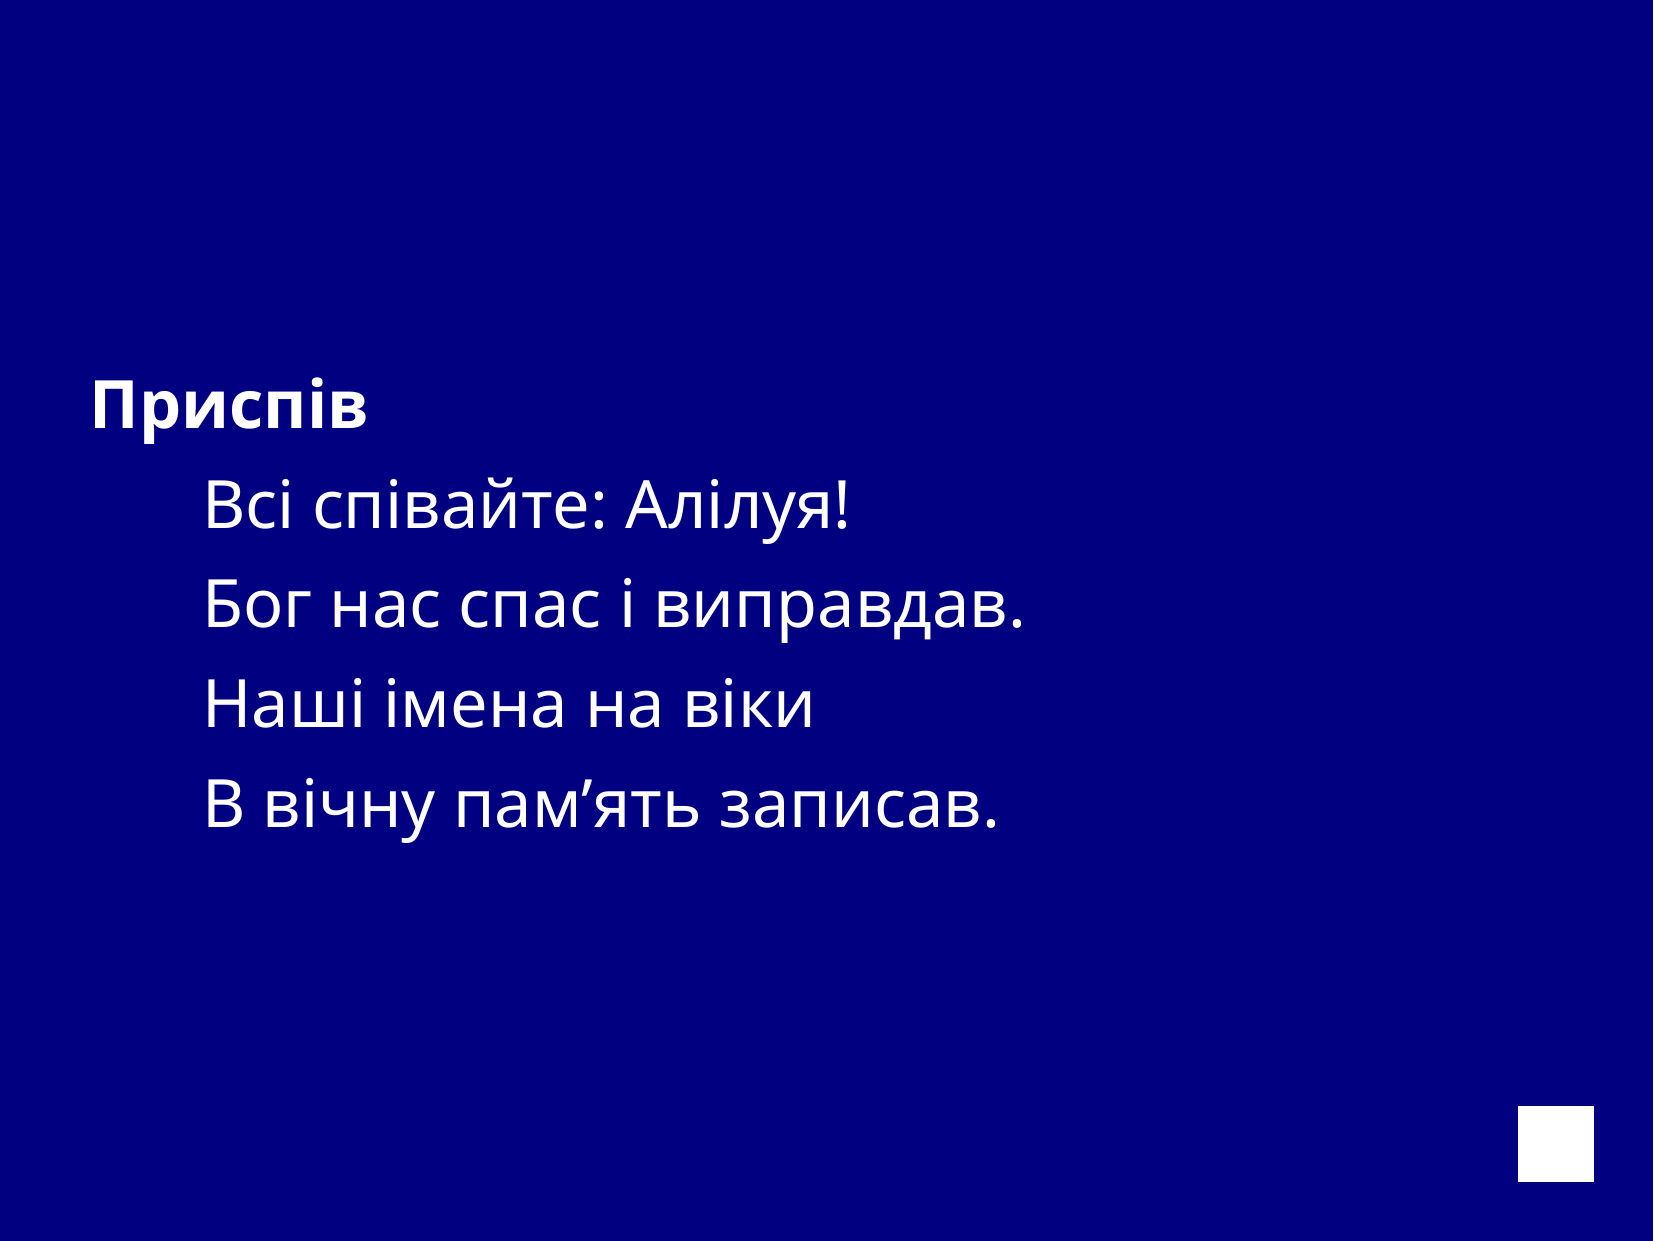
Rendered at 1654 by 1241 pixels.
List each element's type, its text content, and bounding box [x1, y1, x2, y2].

text_box Приспів Всі співайте: Алілуя! Бог нас спас і виправдав. Наші імена на віки В вічну пам’ять записав. [75, 150, 1576, 1163]
text_box [1518, 1106, 1594, 1182]
